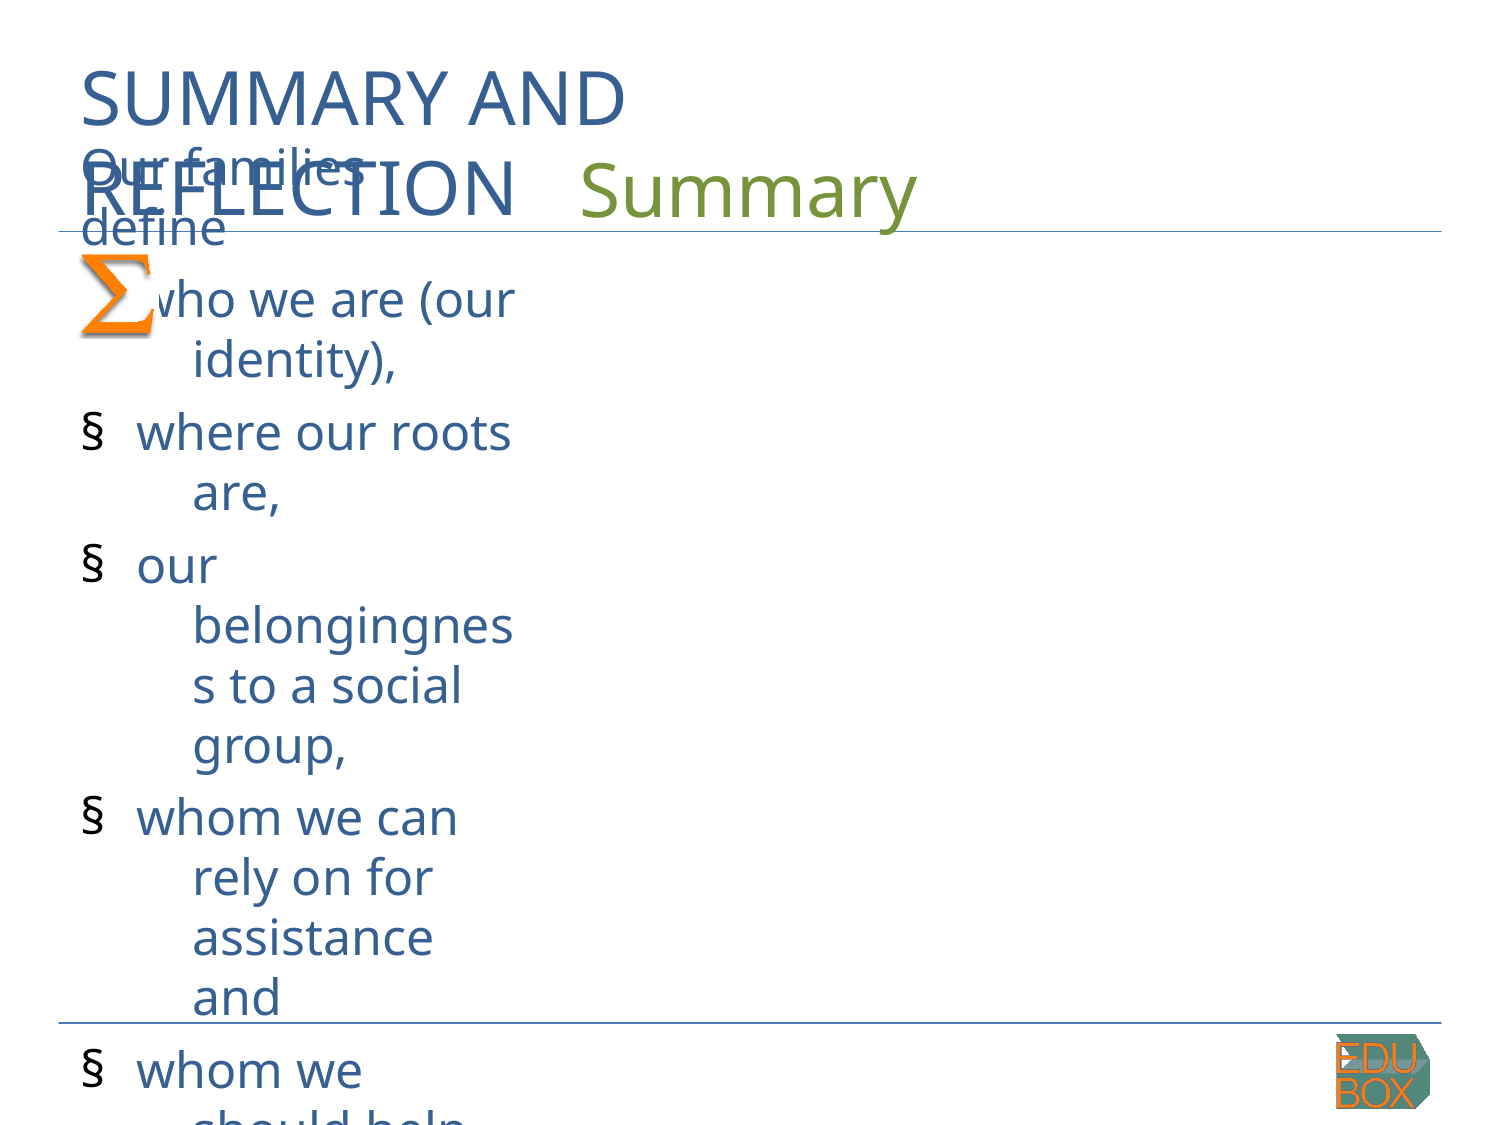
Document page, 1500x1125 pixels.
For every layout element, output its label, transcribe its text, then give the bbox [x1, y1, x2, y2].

title SUMMARY AND REFLECTION [64, 42, 1377, 153]
picture [76, 248, 159, 339]
picture [1328, 1028, 1437, 1114]
list Summary [64, 153, 1040, 247]
list Our families define who we are (our identity), where our roots are, our belongingness to a social group, whom we can rely on for assistance and whom we should help and assist in times of need. [206, 252, 1235, 1003]
